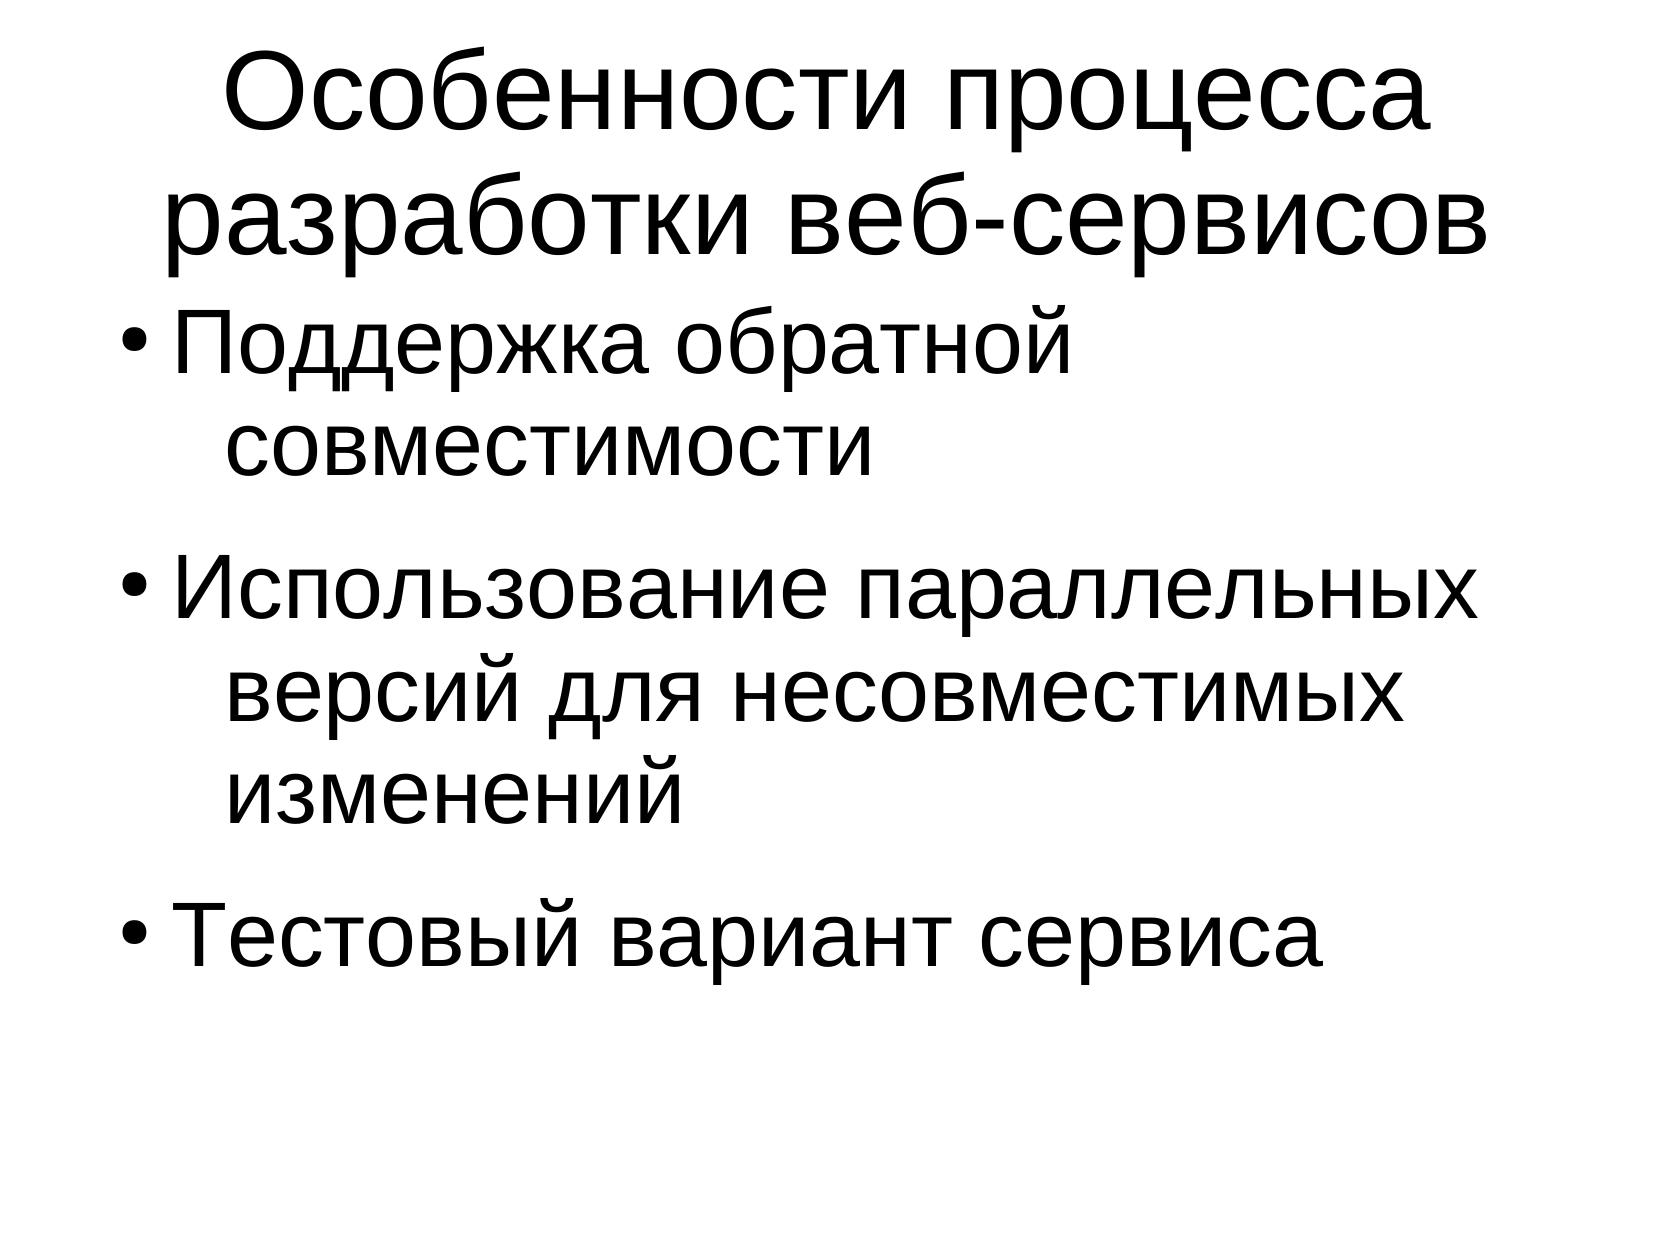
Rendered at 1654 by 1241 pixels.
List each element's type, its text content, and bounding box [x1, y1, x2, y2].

list Поддержка обратной совместимости Использование параллельных версий для несовместимых изменений Тестовый вариант сервиса [82, 290, 1571, 1109]
title Особенности процесса разработки веб-сервисов [82, 27, 1571, 279]
